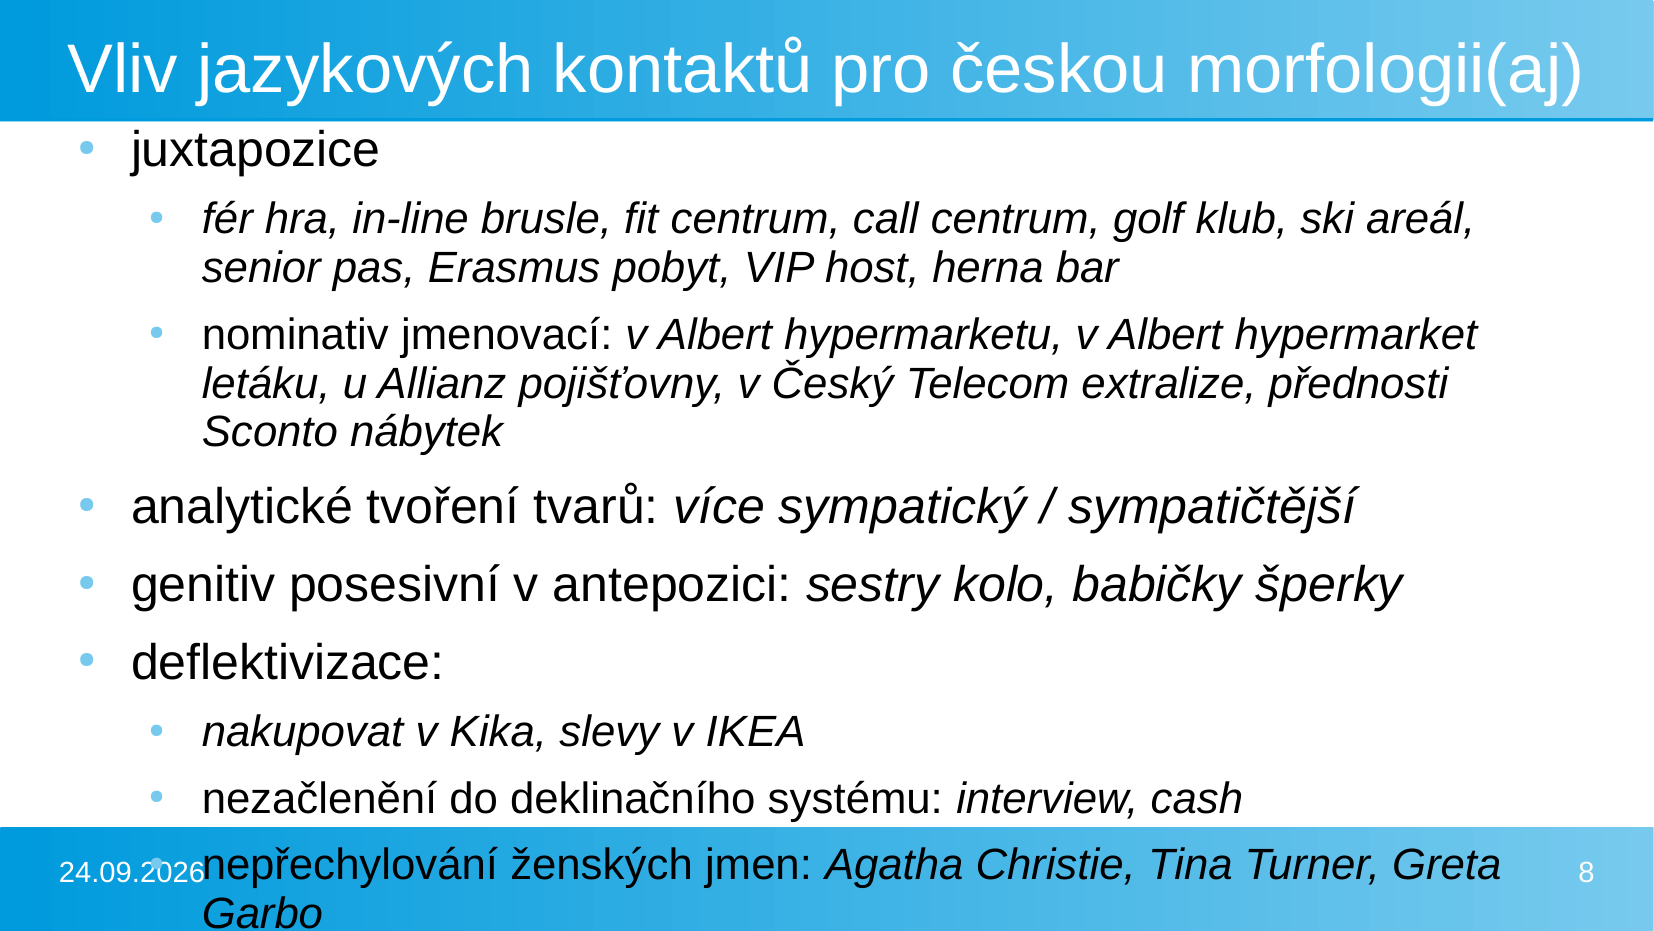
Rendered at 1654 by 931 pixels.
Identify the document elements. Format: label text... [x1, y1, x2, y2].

title Vliv jazykových kontaktů pro českou morfologii(aj) [59, 29, 1595, 108]
list juxtapozice fér hra, in-line brusle, fit centrum, call centrum, golf klub, ski areál, senior pas, Erasmus pobyt, VIP host, herna bar nominativ jmenovací: v Albert hypermarketu, v Albert hypermarket letáku, u Allianz pojišťovny, v Český Telecom extralize, přednosti Sconto nábytek analytické tvoření tvarů: více sympatický / sympatičtější genitiv posesivní v antepozici: sestry kolo, babičky šperky deflektivizace: nakupovat v Kika, slevy v IKEA nezačlenění do deklinačního systému: interview, cash nepřechylování ženských jmen: Agatha Christie, Tina Turner, Greta Garbo [60, 121, 1596, 801]
